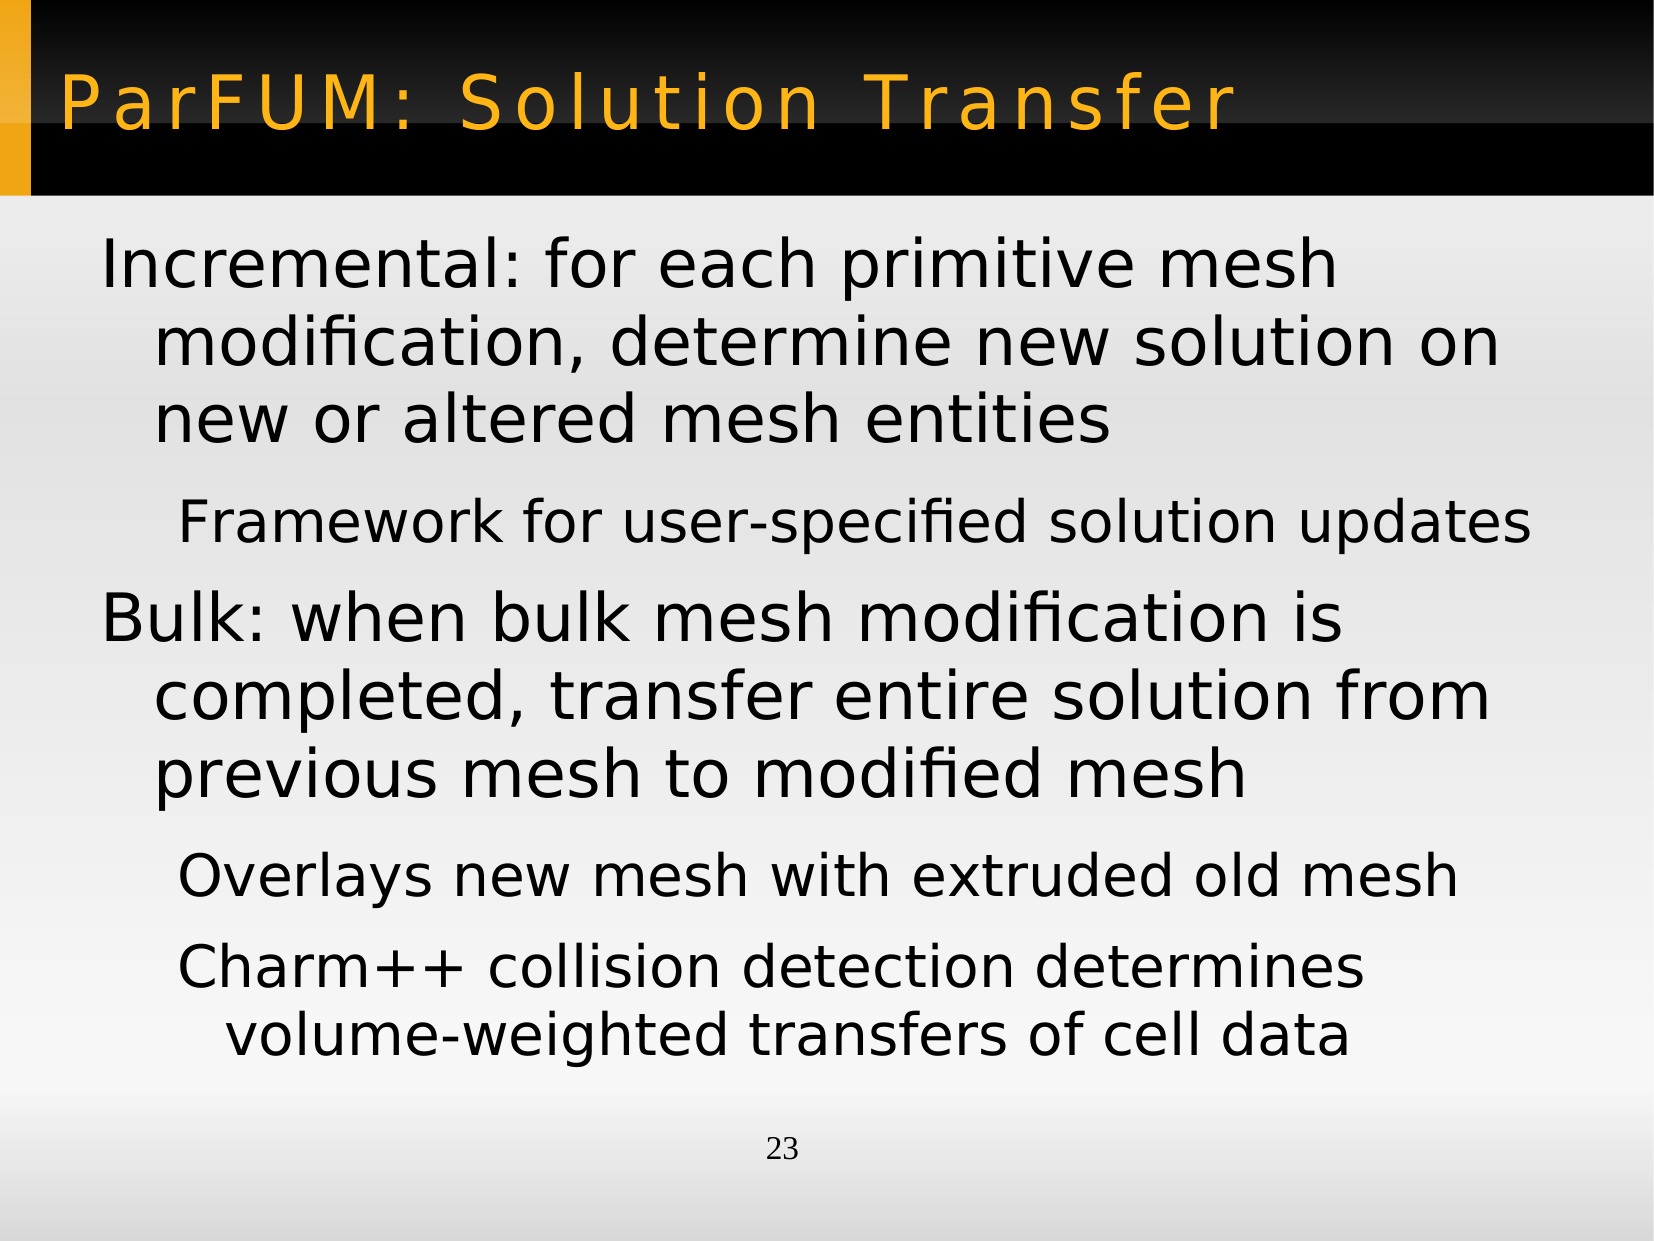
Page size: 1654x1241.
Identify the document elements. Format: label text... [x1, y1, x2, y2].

title ParFUM: Solution Transfer [59, 29, 1270, 178]
list Incremental: for each primitive mesh modification, determine new solution on new or altered mesh entities Framework for user-specified solution updates Bulk: when bulk mesh modification is completed, transfer entire solution from previous mesh to modified mesh Overlays new mesh with extruded old mesh Charm++ collision detection determines volume-weighted transfers of cell data [82, 225, 1571, 1137]
picture [0, 0, 1654, 1241]
